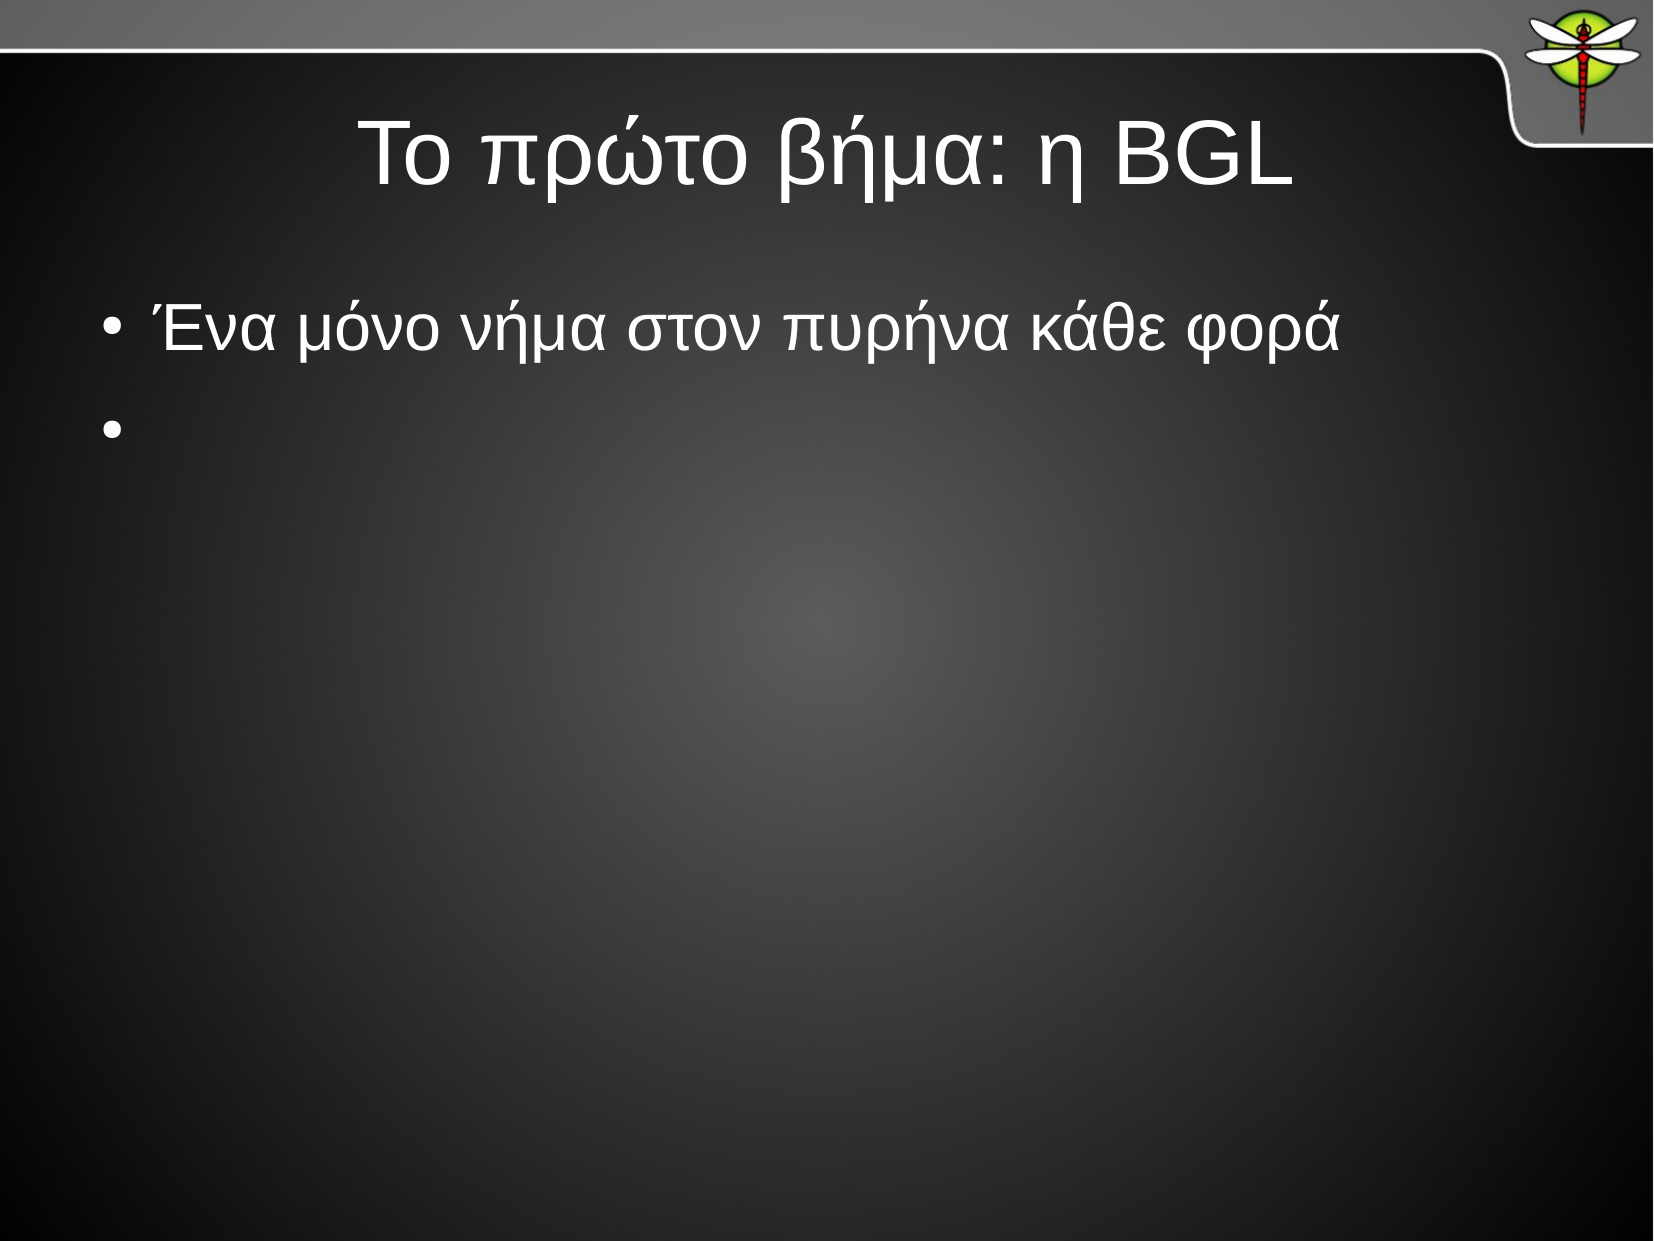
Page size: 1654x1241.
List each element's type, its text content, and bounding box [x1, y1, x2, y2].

title Το πρώτο βήμα: η BGL [82, 49, 1571, 257]
list Ένα μόνο νήμα στον πυρήνα κάθε φορά [82, 290, 1571, 1109]
picture [0, 0, 1654, 1241]
